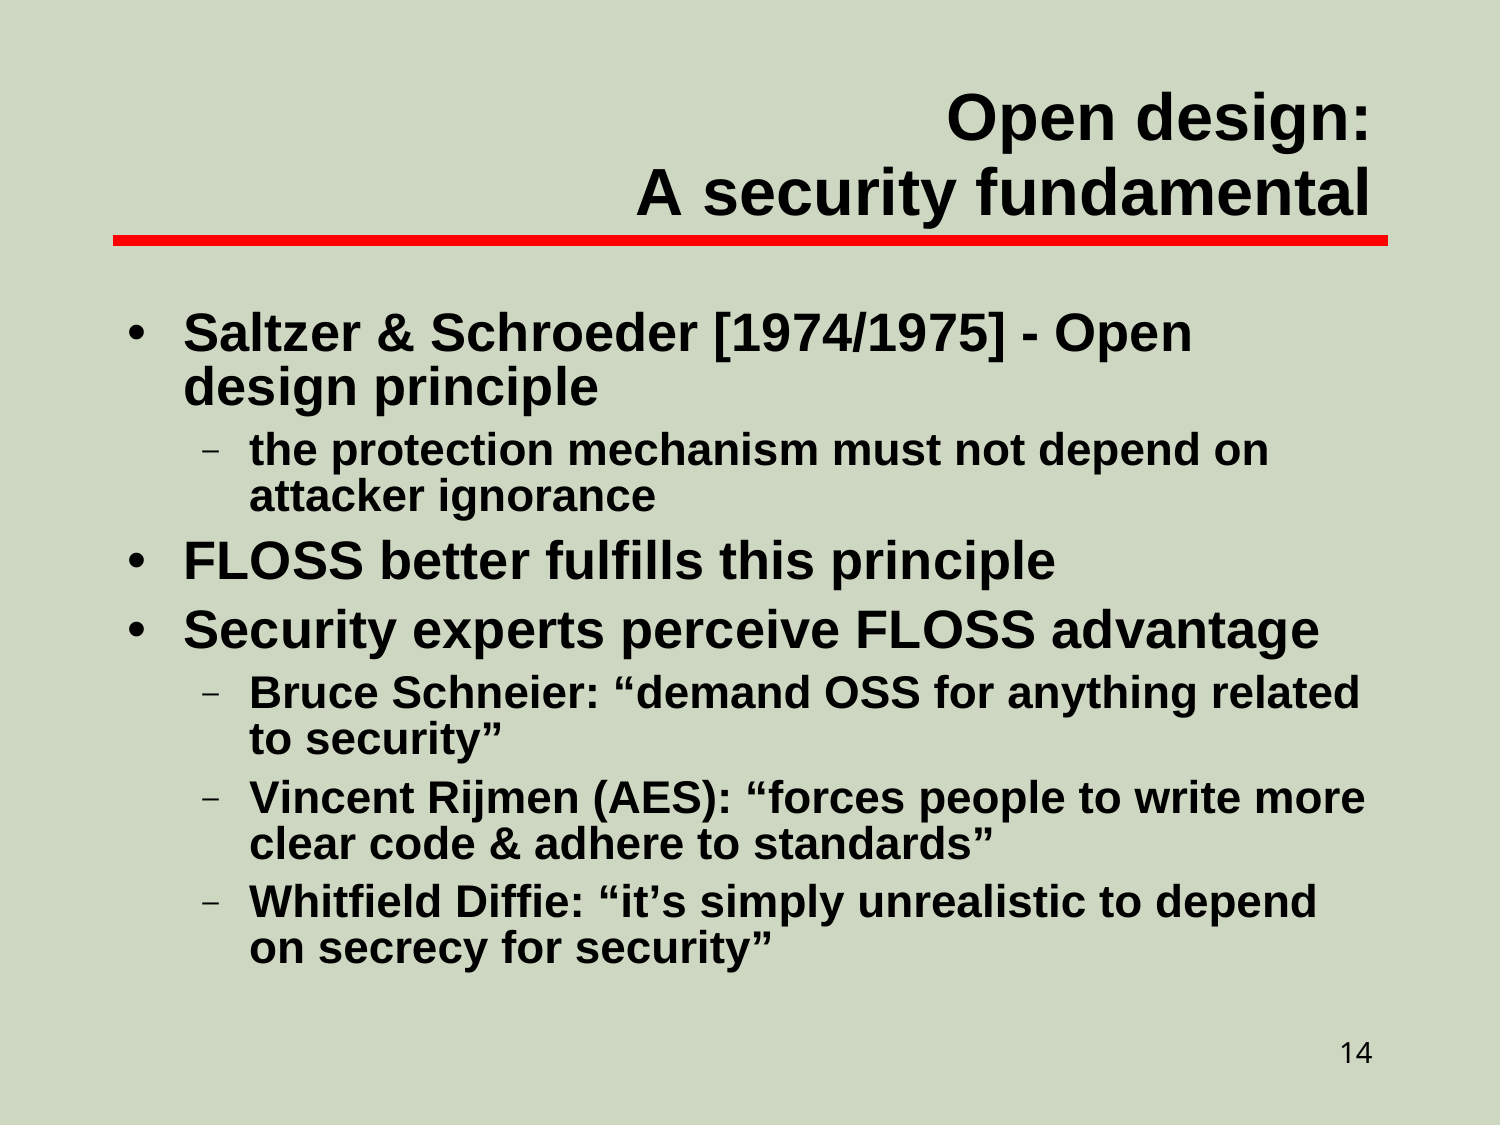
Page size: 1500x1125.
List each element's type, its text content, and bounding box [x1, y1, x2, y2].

list Saltzer & Schroeder [1974/1975] - Open design principle the protection mechanism must not depend on attacker ignorance FLOSS better fulfills this principle Security experts perceive FLOSS advantage Bruce Schneier: “demand OSS for anything related to security” Vincent Rijmen (AES): “forces people to write more clear code & adhere to standards” Whitfield Diffie: “it’s simply unrealistic to depend on secrecy for security” [112, 299, 1388, 1000]
title Open design: A security fundamental [337, 72, 1388, 238]
